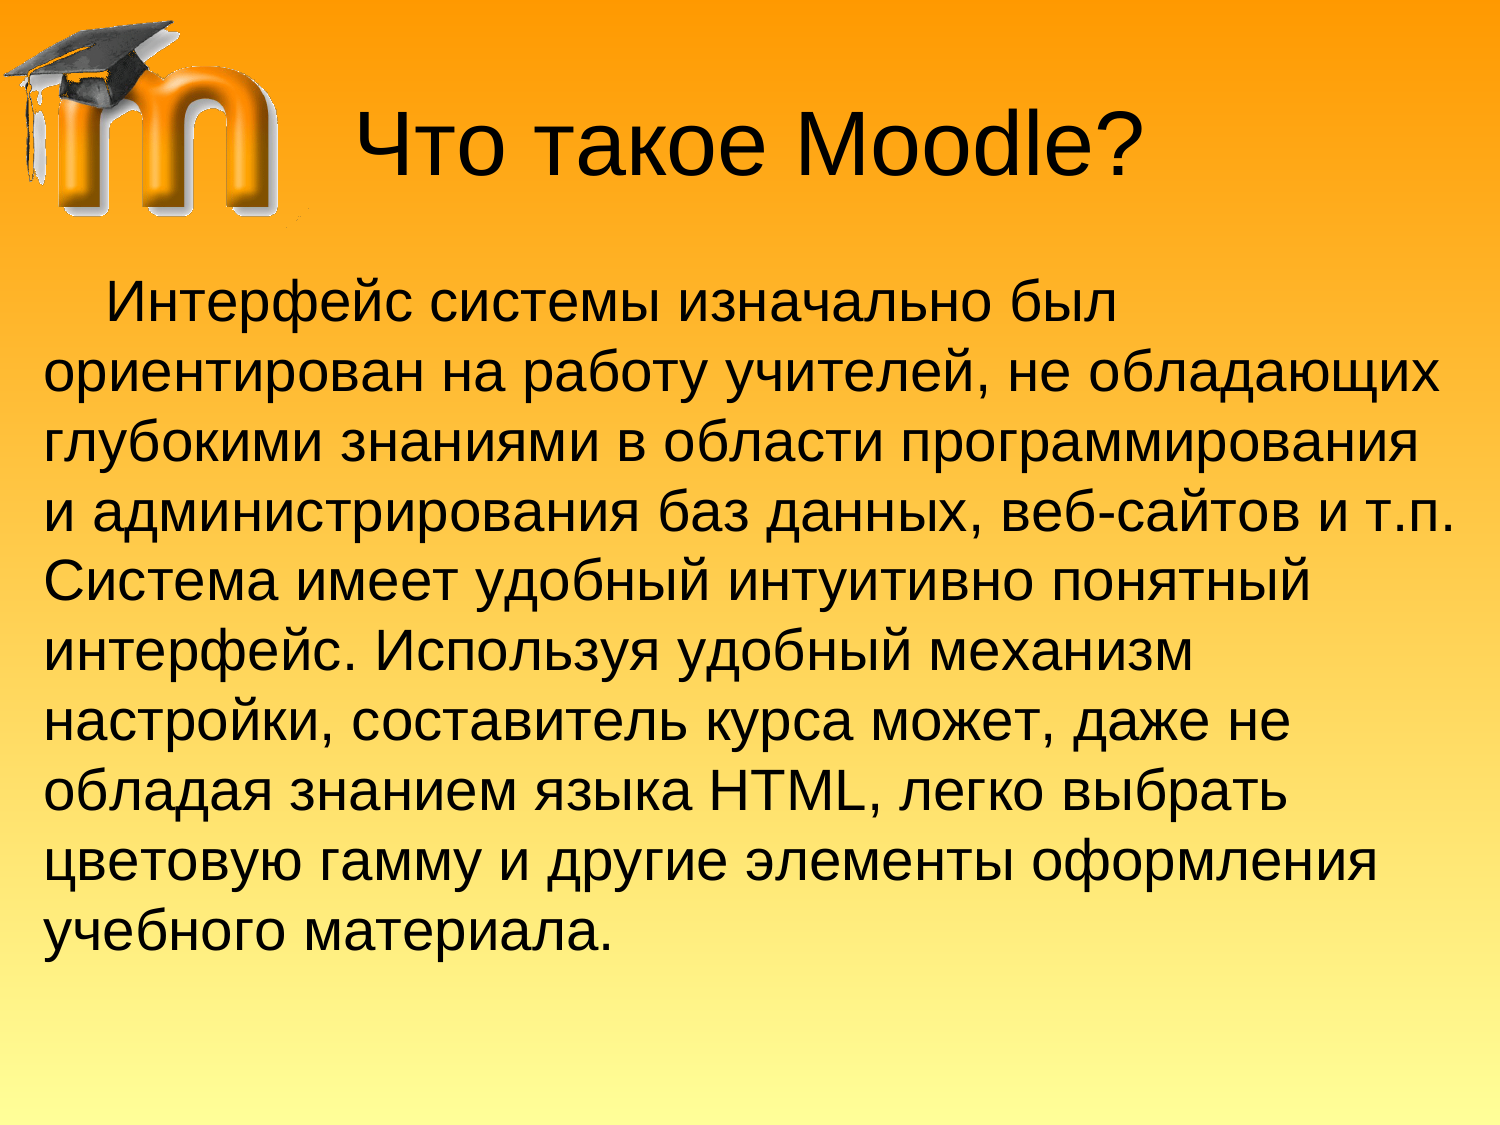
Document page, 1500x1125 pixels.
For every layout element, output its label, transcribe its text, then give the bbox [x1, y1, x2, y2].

title Что такое Moodle? [314, 45, 1426, 233]
list Интерфейс системы изначально был ориентирован на работу учителей, не обладающих глубокими знаниями в области программирования и администрирования баз данных, веб-сайтов и т.п. Система имеет удобный интуитивно понятный интерфейс. Используя удобный механизм настройки, составитель курса может, даже не обладая знанием языка HTML, легко выбрать цветовую гамму и другие элементы оформления учебного материала. [0, 255, 1500, 1106]
picture [0, 0, 314, 234]
